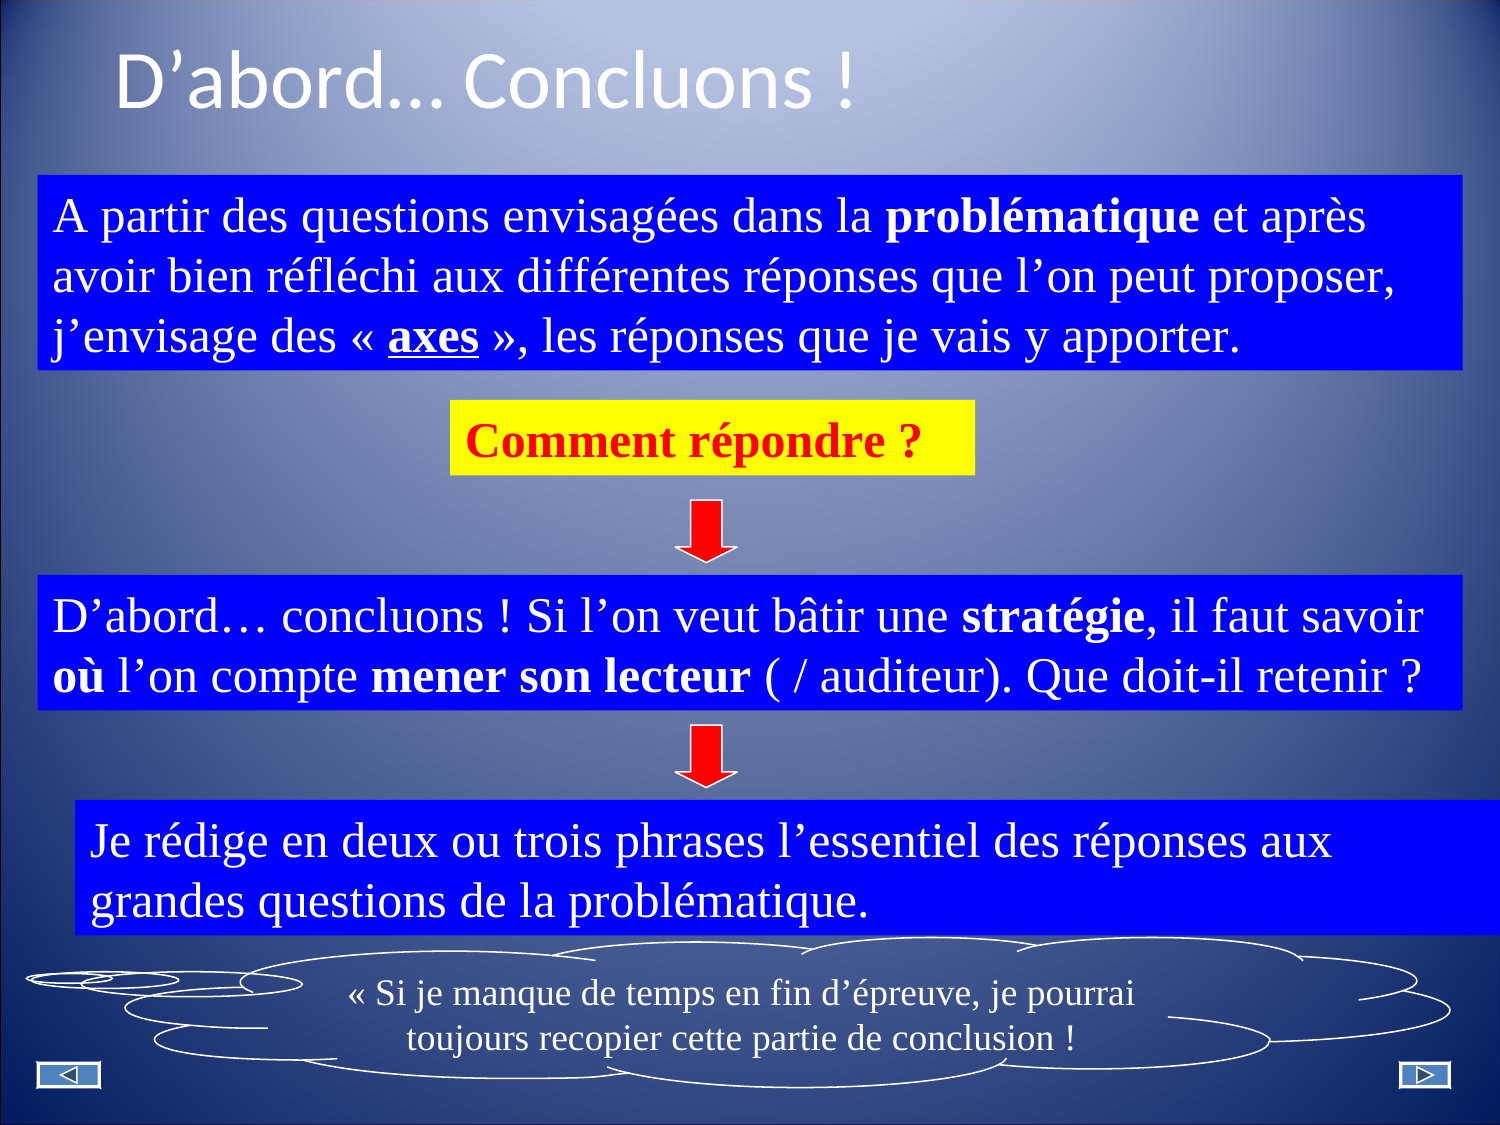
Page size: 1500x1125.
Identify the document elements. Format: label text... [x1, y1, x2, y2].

text_box [675, 725, 738, 788]
text_box [675, 500, 738, 563]
text_box A partir des questions envisagées dans la problématique et après avoir bien réfléchi aux différentes réponses que l’on peut proposer, j’envisage des « axes », les réponses que je vais y apporter. [37, 174, 1463, 371]
picture [0, 0, 1500, 1125]
text_box Je rédige en deux ou trois phrases l’essentiel des réponses aux grandes questions de la problématique. [75, 799, 1500, 936]
text_box « Si je manque de temps en fin d’épreuve, je pourrai toujours recopier cette partie de conclusion ! [26, 937, 1451, 1088]
text_box [38, 1062, 101, 1088]
text_box [1401, 1062, 1451, 1088]
text_box D’abord… concluons ! Si l’on veut bâtir une stratégie, il faut savoir où l’on compte mener son lecteur ( / auditeur). Que doit-il retenir ? [37, 574, 1463, 711]
text_box Comment répondre ? [450, 399, 976, 476]
title D’abord… Concluons ! [0, 29, 976, 146]
